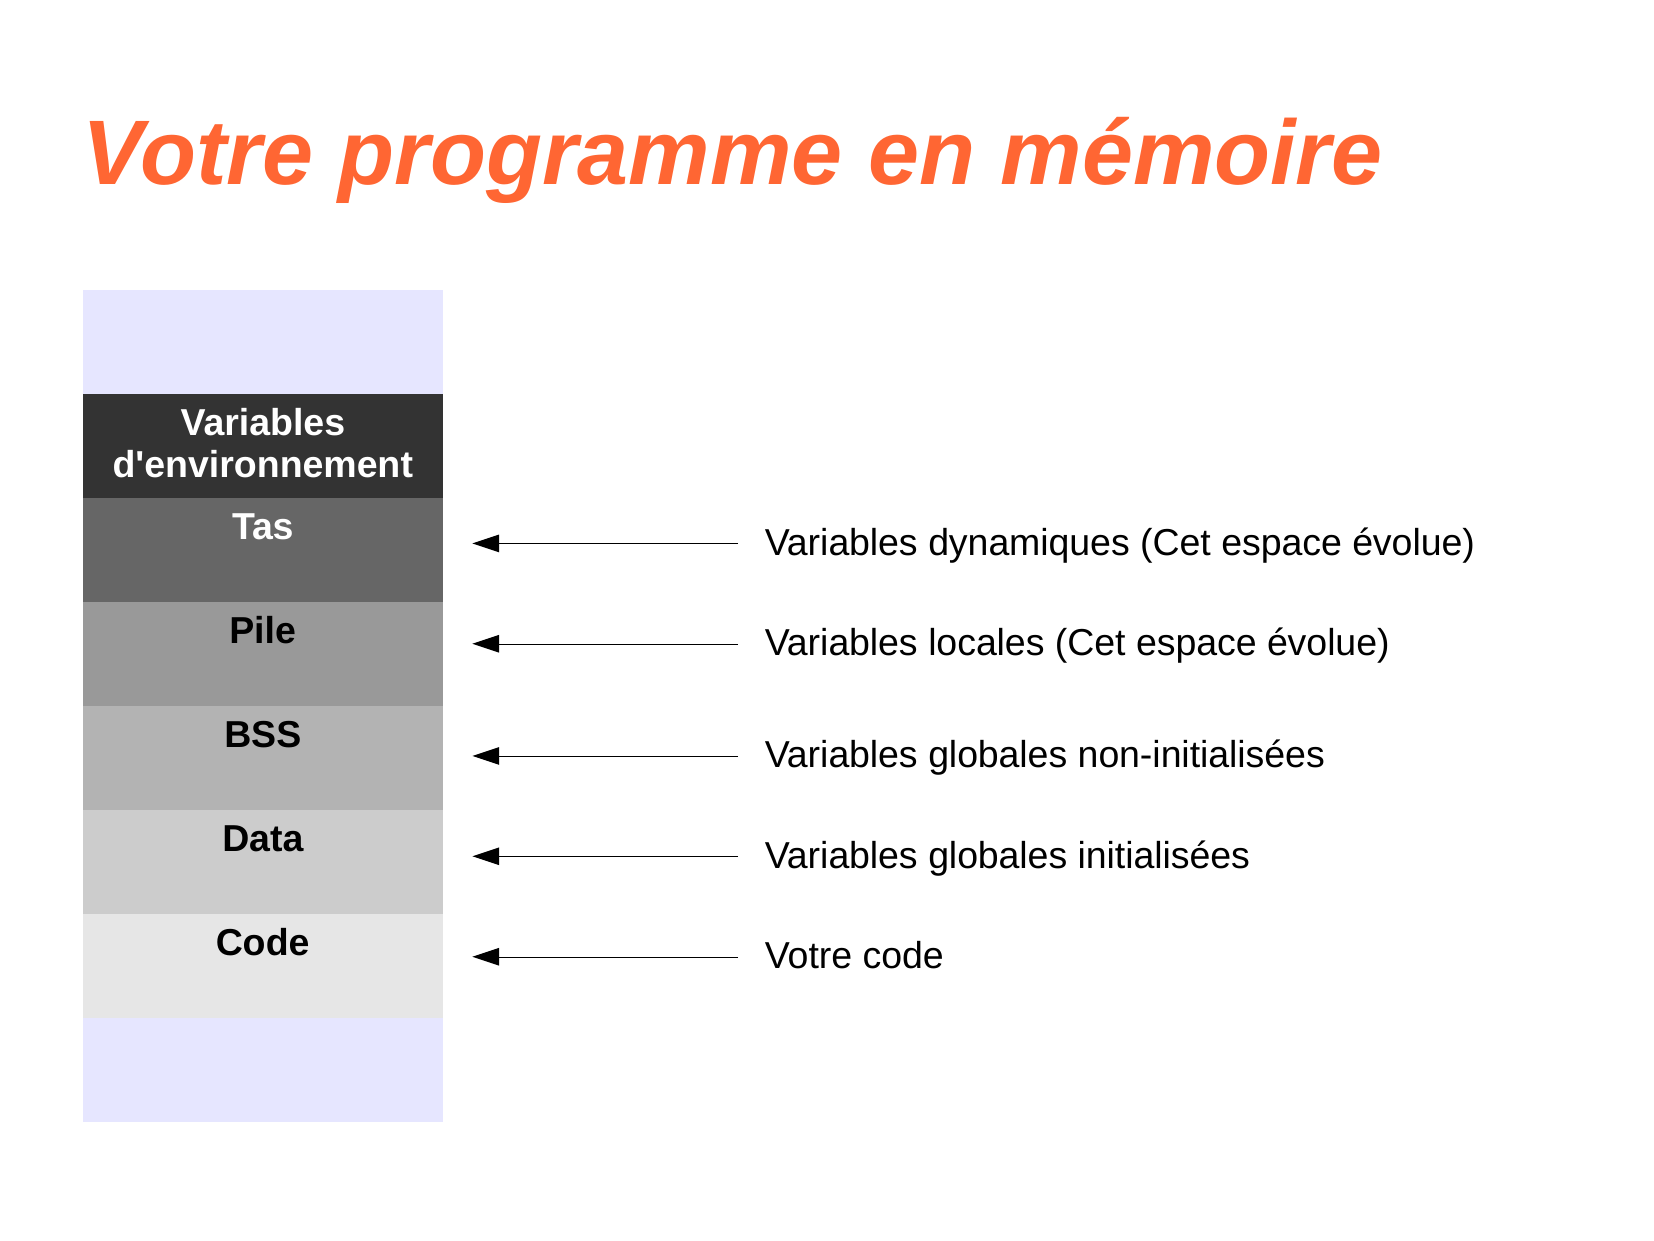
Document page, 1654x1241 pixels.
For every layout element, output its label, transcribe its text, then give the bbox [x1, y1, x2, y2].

text_box Variables locales (Cet espace évolue) [750, 614, 1447, 672]
table_cell Pile [83, 602, 443, 706]
table_cell [83, 1018, 443, 1122]
table_cell BSS [83, 706, 443, 810]
text_box Variables dynamiques (Cet espace évolue) [750, 513, 1536, 571]
text_box Variables globales non-initialisées [750, 726, 1388, 784]
text_box Variables globales initialisées [750, 826, 1312, 884]
table_cell Variables d'environnement [83, 394, 443, 498]
table_header [83, 290, 443, 394]
text_box Votre code [750, 927, 1312, 985]
table_cell Data [83, 810, 443, 914]
table_cell Code [83, 914, 443, 1018]
title Votre programme en mémoire [82, 49, 1571, 257]
table_cell Tas [83, 498, 443, 602]
